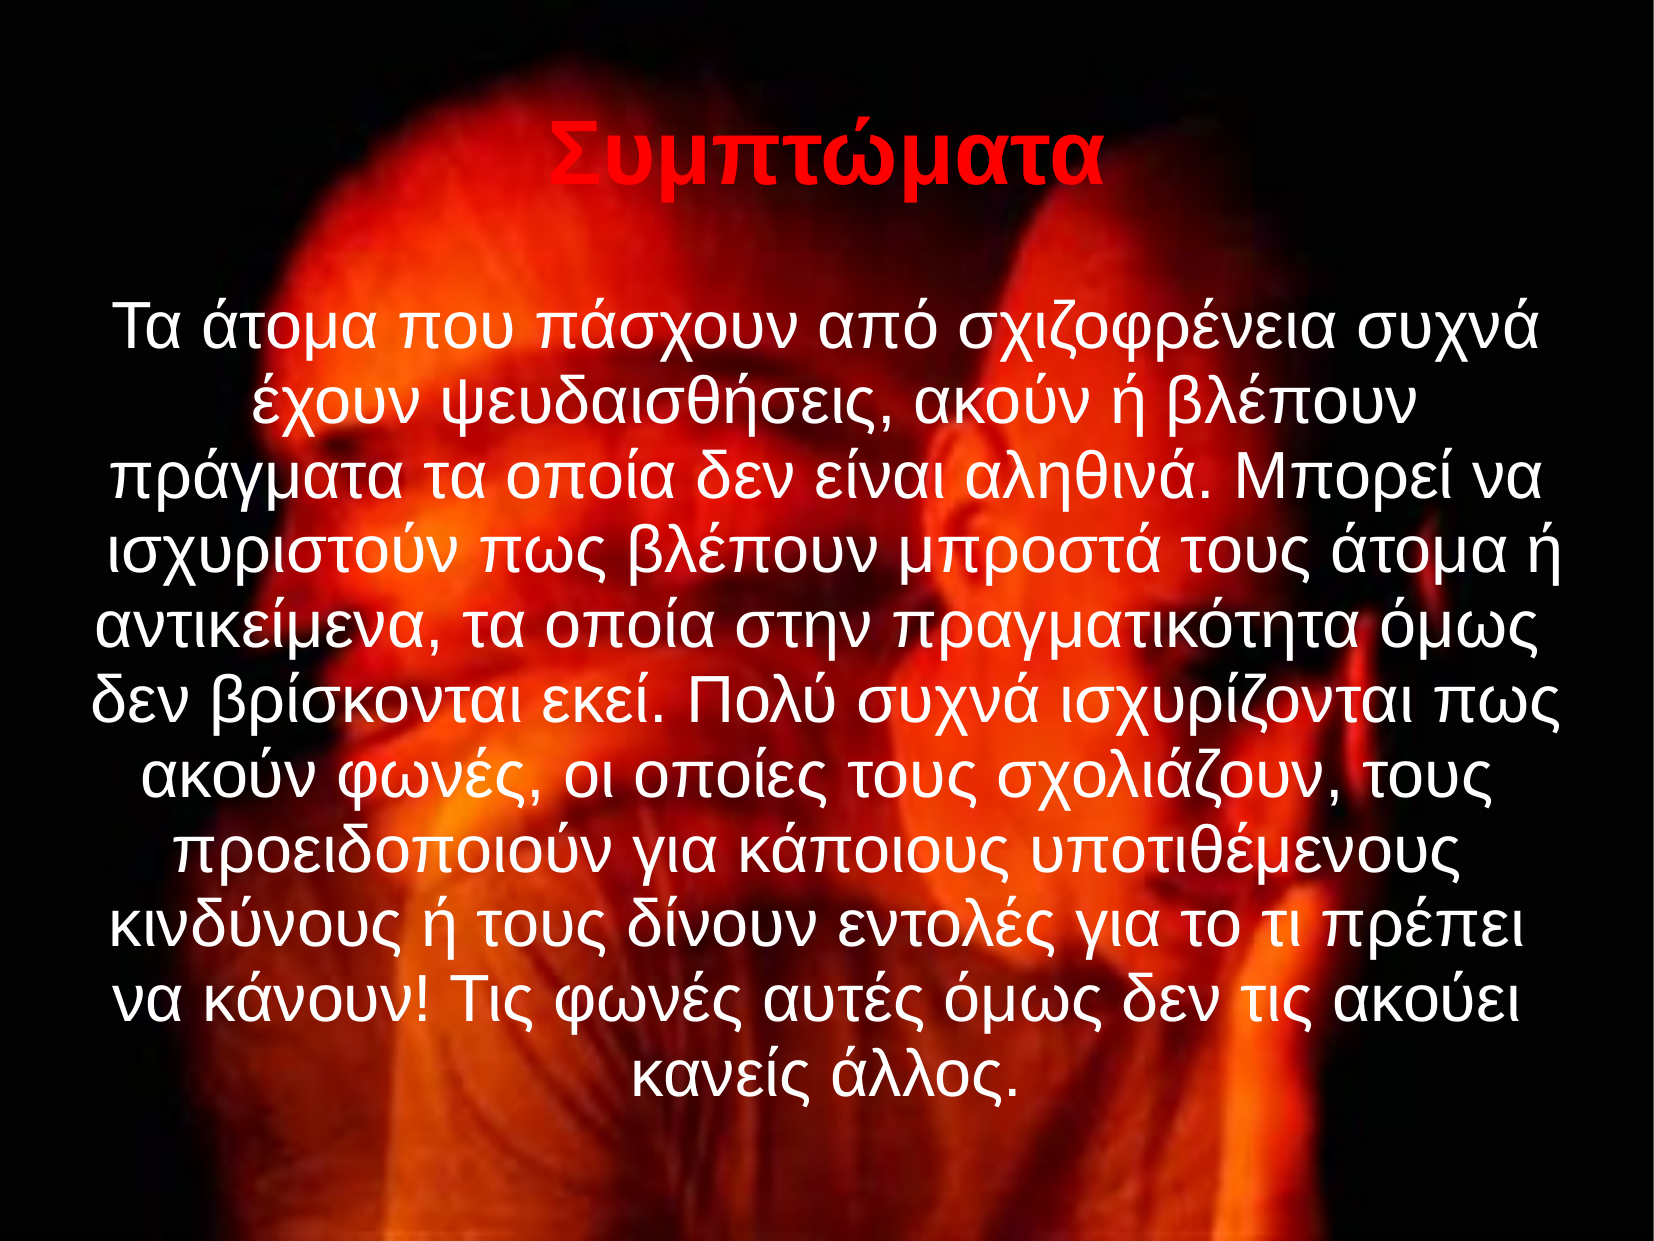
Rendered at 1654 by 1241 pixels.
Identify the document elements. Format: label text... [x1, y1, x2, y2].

subtitle Τα άτομα που πάσχουν από σχιζοφρένεια συχνά έχουν ψευδαισθήσεις, ακούν ή βλέπουν πράγματα τα οποία δεν είναι αληθινά. Μπορεί να ισχυριστούν πως βλέπουν μπροστά τους άτομα ή αντικείμενα, τα οποία στην πραγματικότητα όμως δεν βρίσκονται εκεί. Πολύ συχνά ισχυρίζονται πως ακούν φωνές, οι οποίες τους σχολιάζουν, τους προειδοποιούν για κάποιους υποτιθέμενους κινδύνους ή τους δίνουν εντολές για το τι πρέπει να κάνουν! Τις φωνές αυτές όμως δεν τις ακούει κανείς άλλος. [82, 288, 1571, 1111]
title Συμπτώματα [82, 56, 1571, 250]
picture [0, 0, 1654, 1241]
